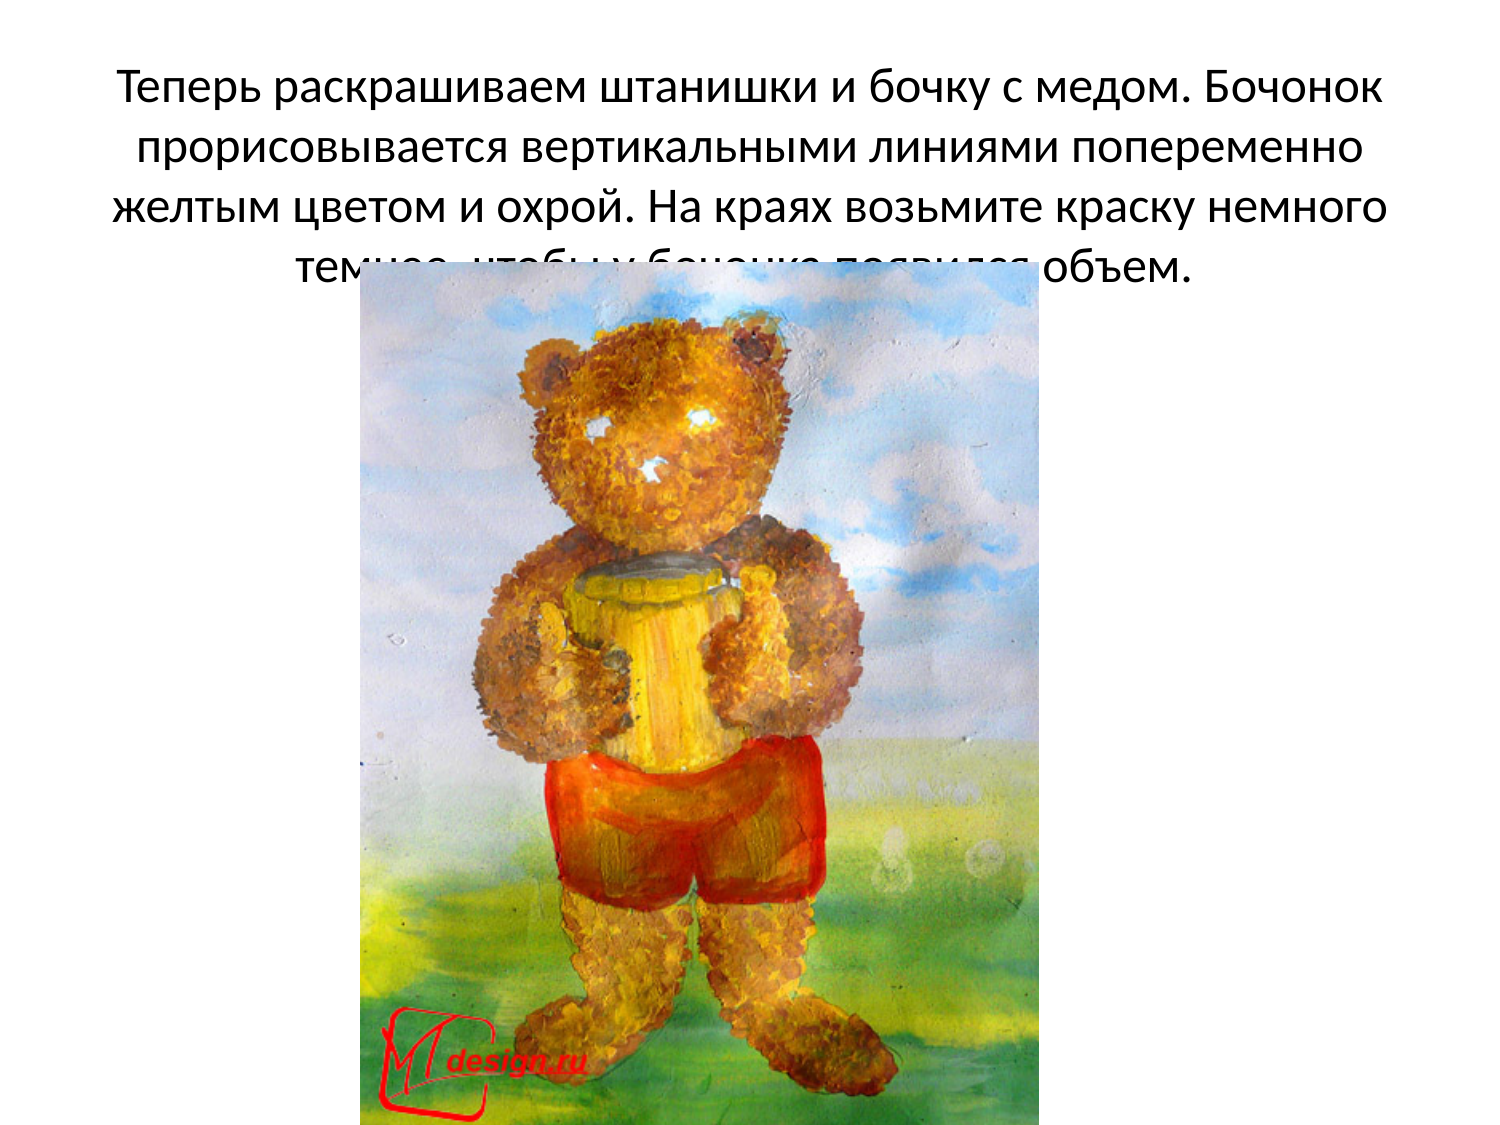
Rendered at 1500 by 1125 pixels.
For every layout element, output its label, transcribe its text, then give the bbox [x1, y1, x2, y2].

title Теперь раскрашиваем штанишки и бочку с медом. Бочонок прорисовывается вертикальными линиями попеременно желтым цветом и охрой. На краях возьмите краску немного темнее, чтобы у бочонка появился объем. [75, 45, 1425, 233]
picture [360, 262, 1039, 1125]
